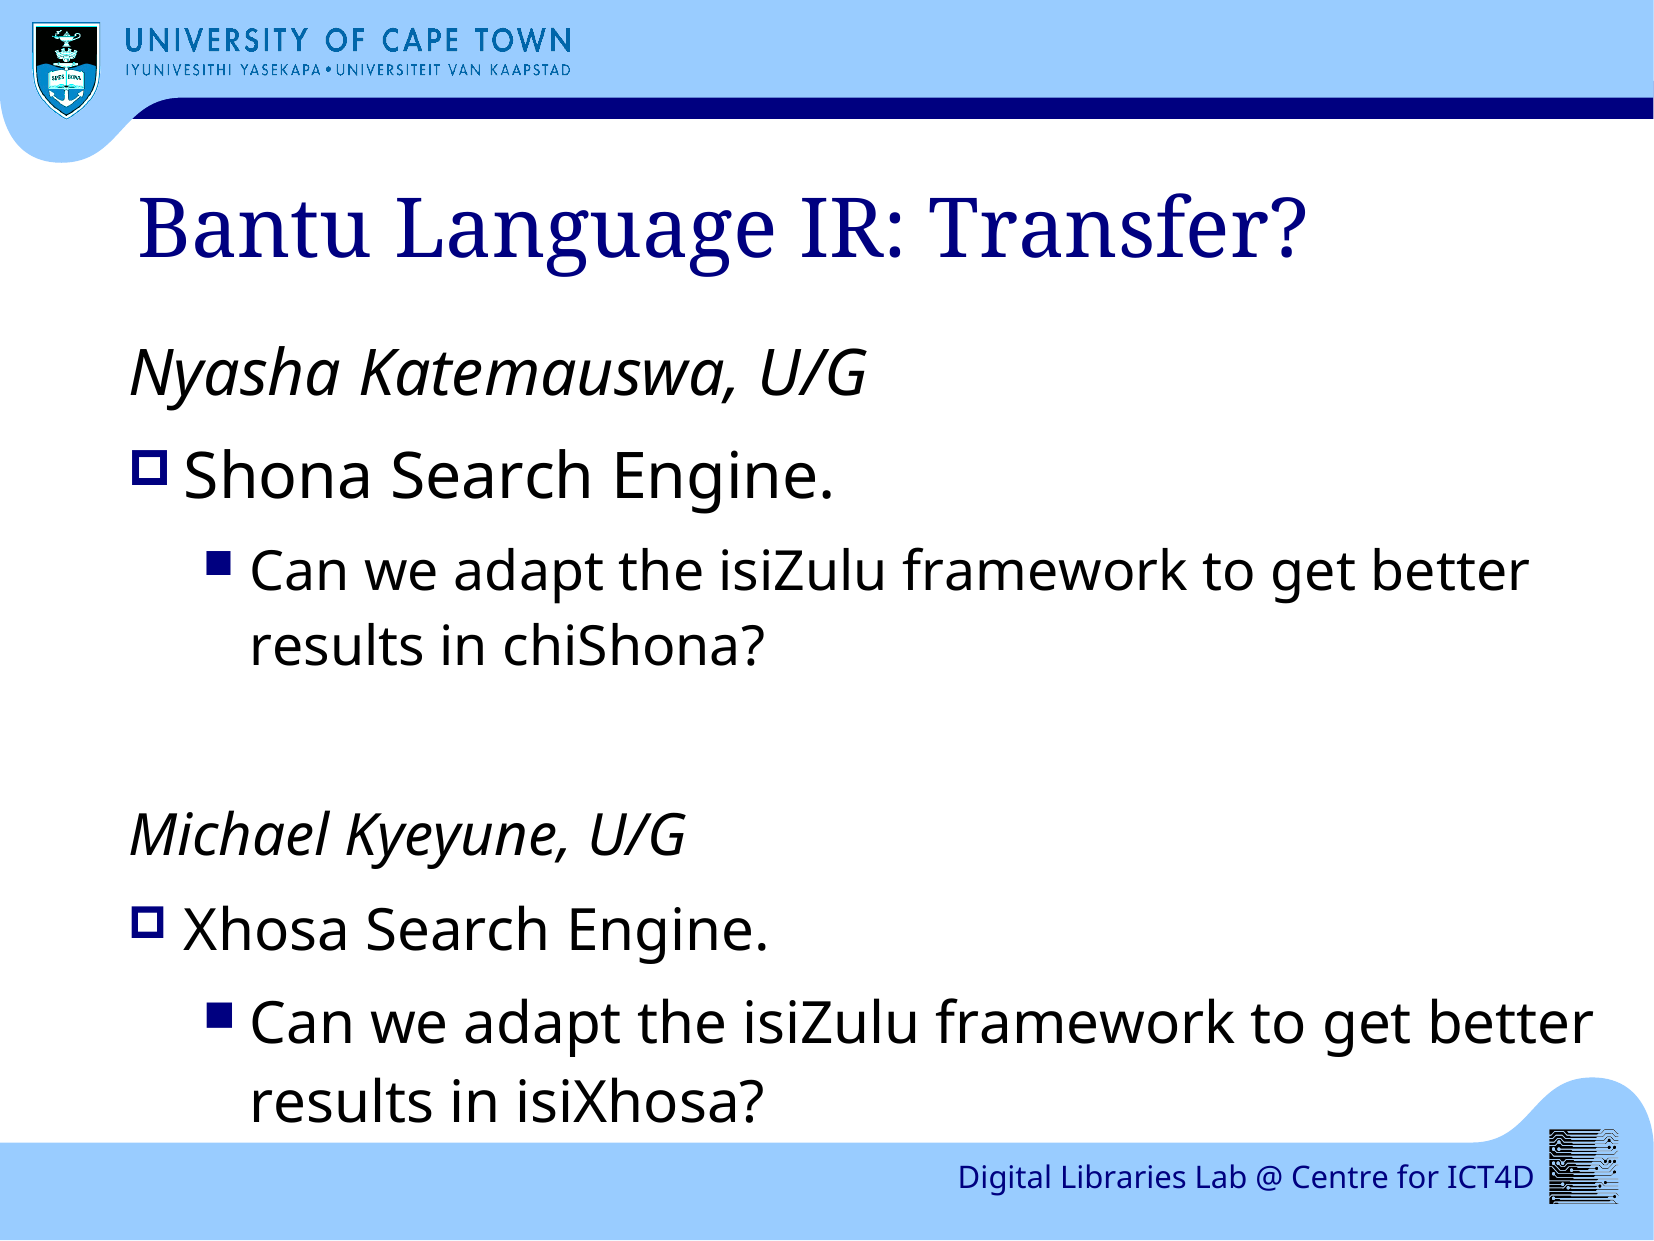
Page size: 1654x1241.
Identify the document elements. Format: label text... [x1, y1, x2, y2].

title Bantu Language IR: Transfer? [137, 155, 1598, 296]
list Nyasha Katemauswa, U/G Shona Search Engine. Can we adapt the isiZulu framework to get better results in chiShona? Michael Kyeyune, U/G Xhosa Search Engine. Can we adapt the isiZulu framework to get better results in isiXhosa? [128, 326, 1597, 1063]
picture [32, 22, 101, 120]
picture [122, 25, 573, 78]
picture [1549, 1129, 1619, 1204]
